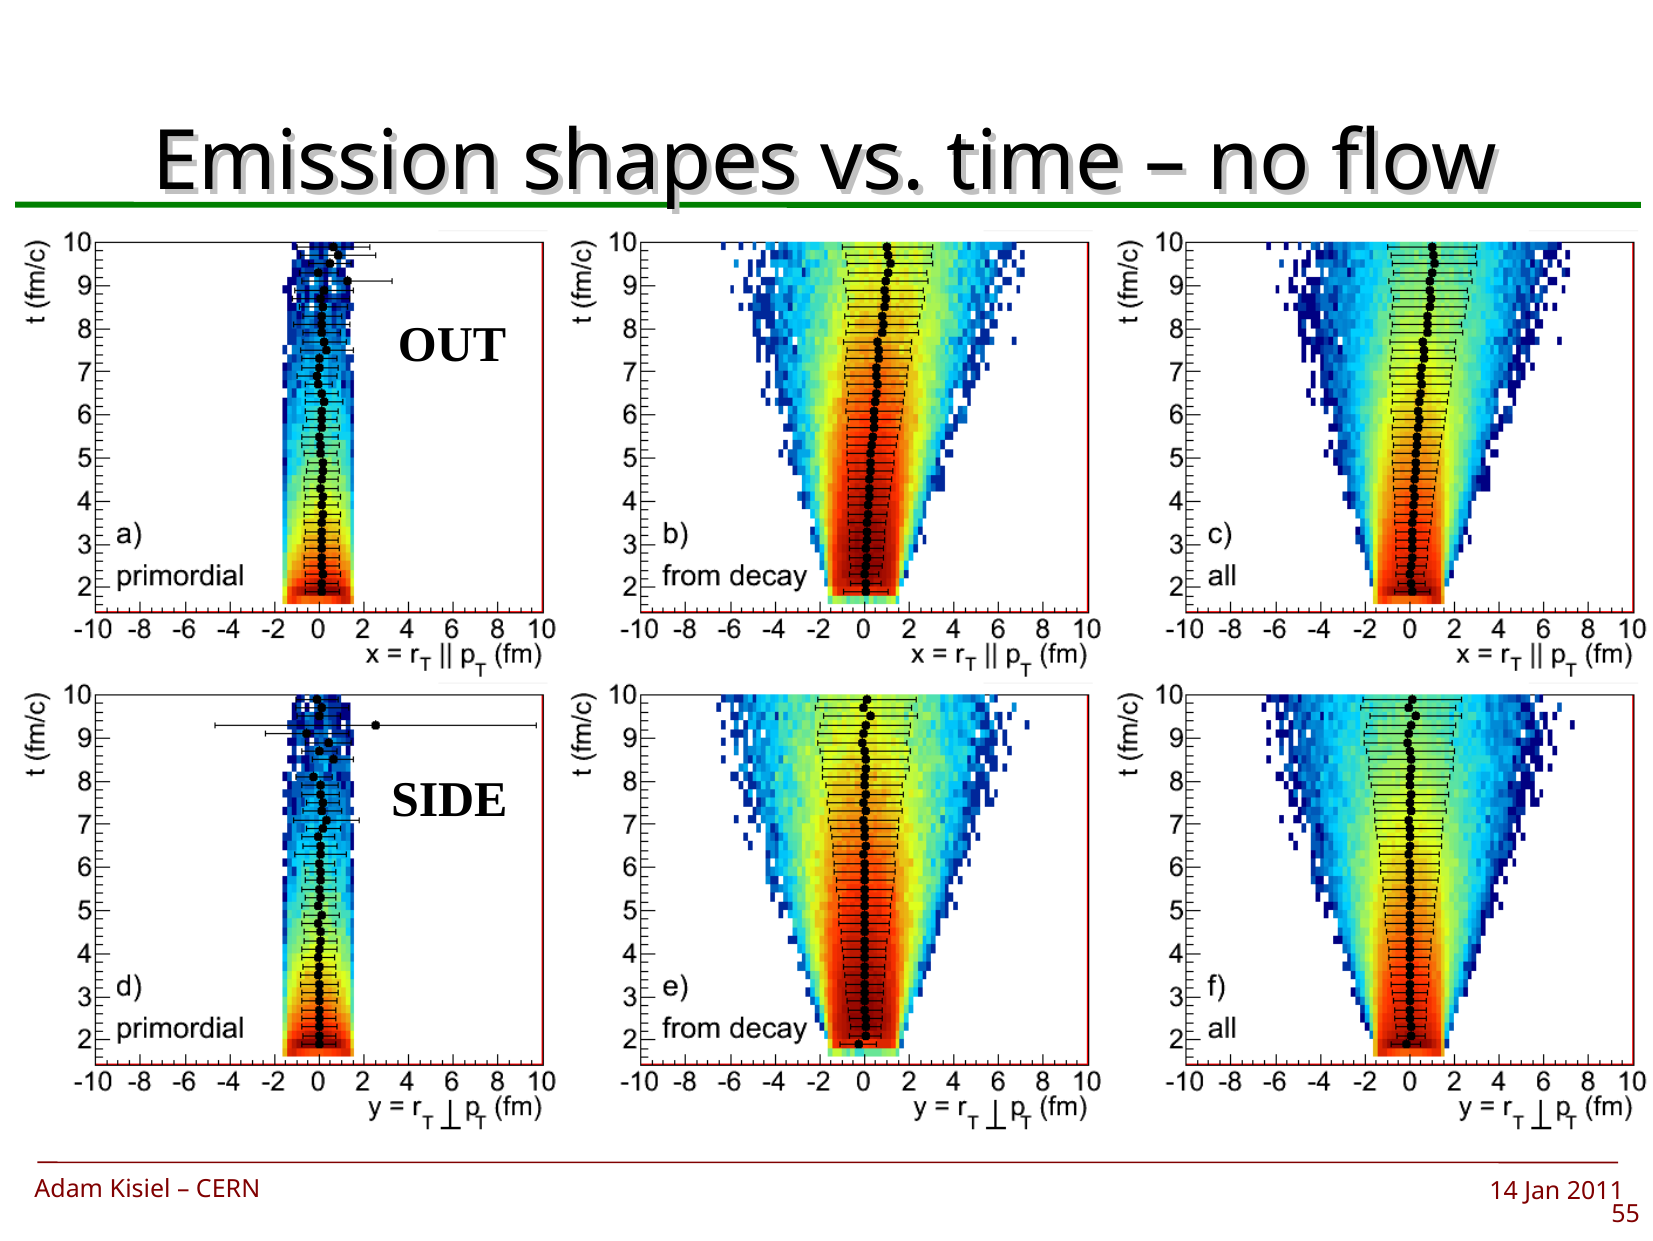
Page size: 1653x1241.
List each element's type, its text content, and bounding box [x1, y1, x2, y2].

text_box SIDE [376, 764, 523, 835]
picture [14, 229, 1651, 1135]
text_box OUT [383, 309, 522, 381]
title Emission shapes vs. time – no flow [119, 60, 1531, 229]
